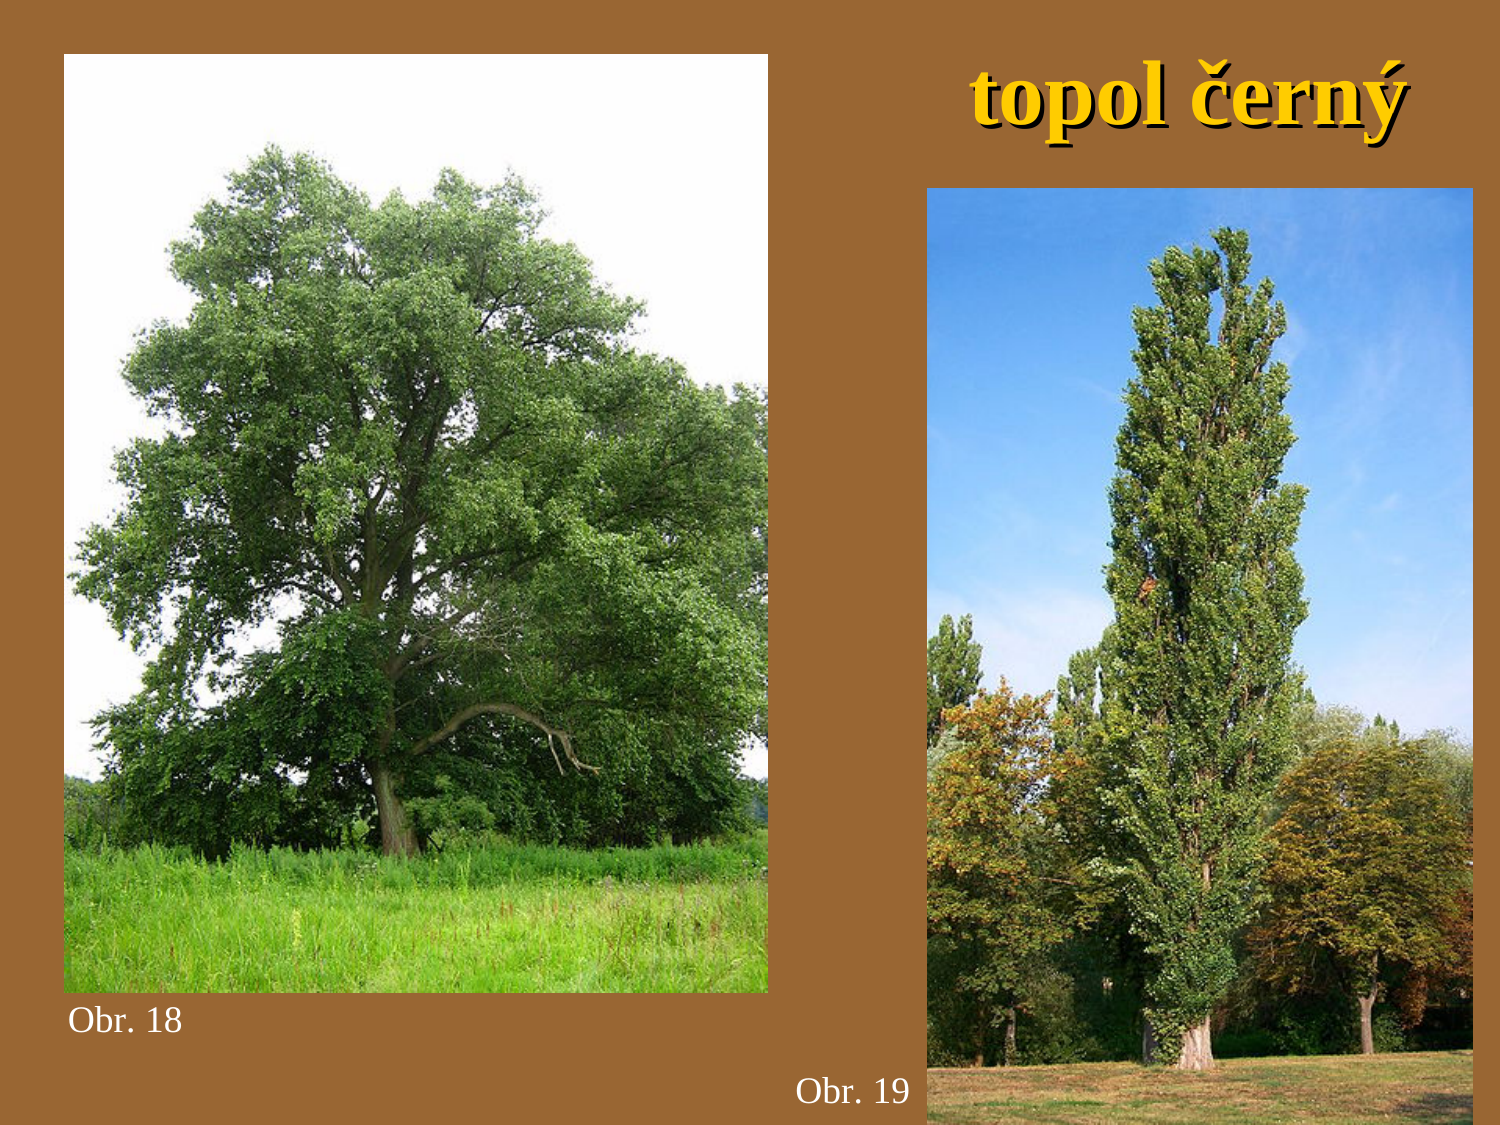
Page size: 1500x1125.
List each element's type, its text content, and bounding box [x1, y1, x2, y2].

picture [64, 54, 768, 993]
text_box Obr. 18 [53, 987, 231, 1049]
text_box Obr. 19 [761, 1058, 928, 1120]
picture [927, 188, 1473, 1125]
title topol černý [76, 0, 1427, 188]
